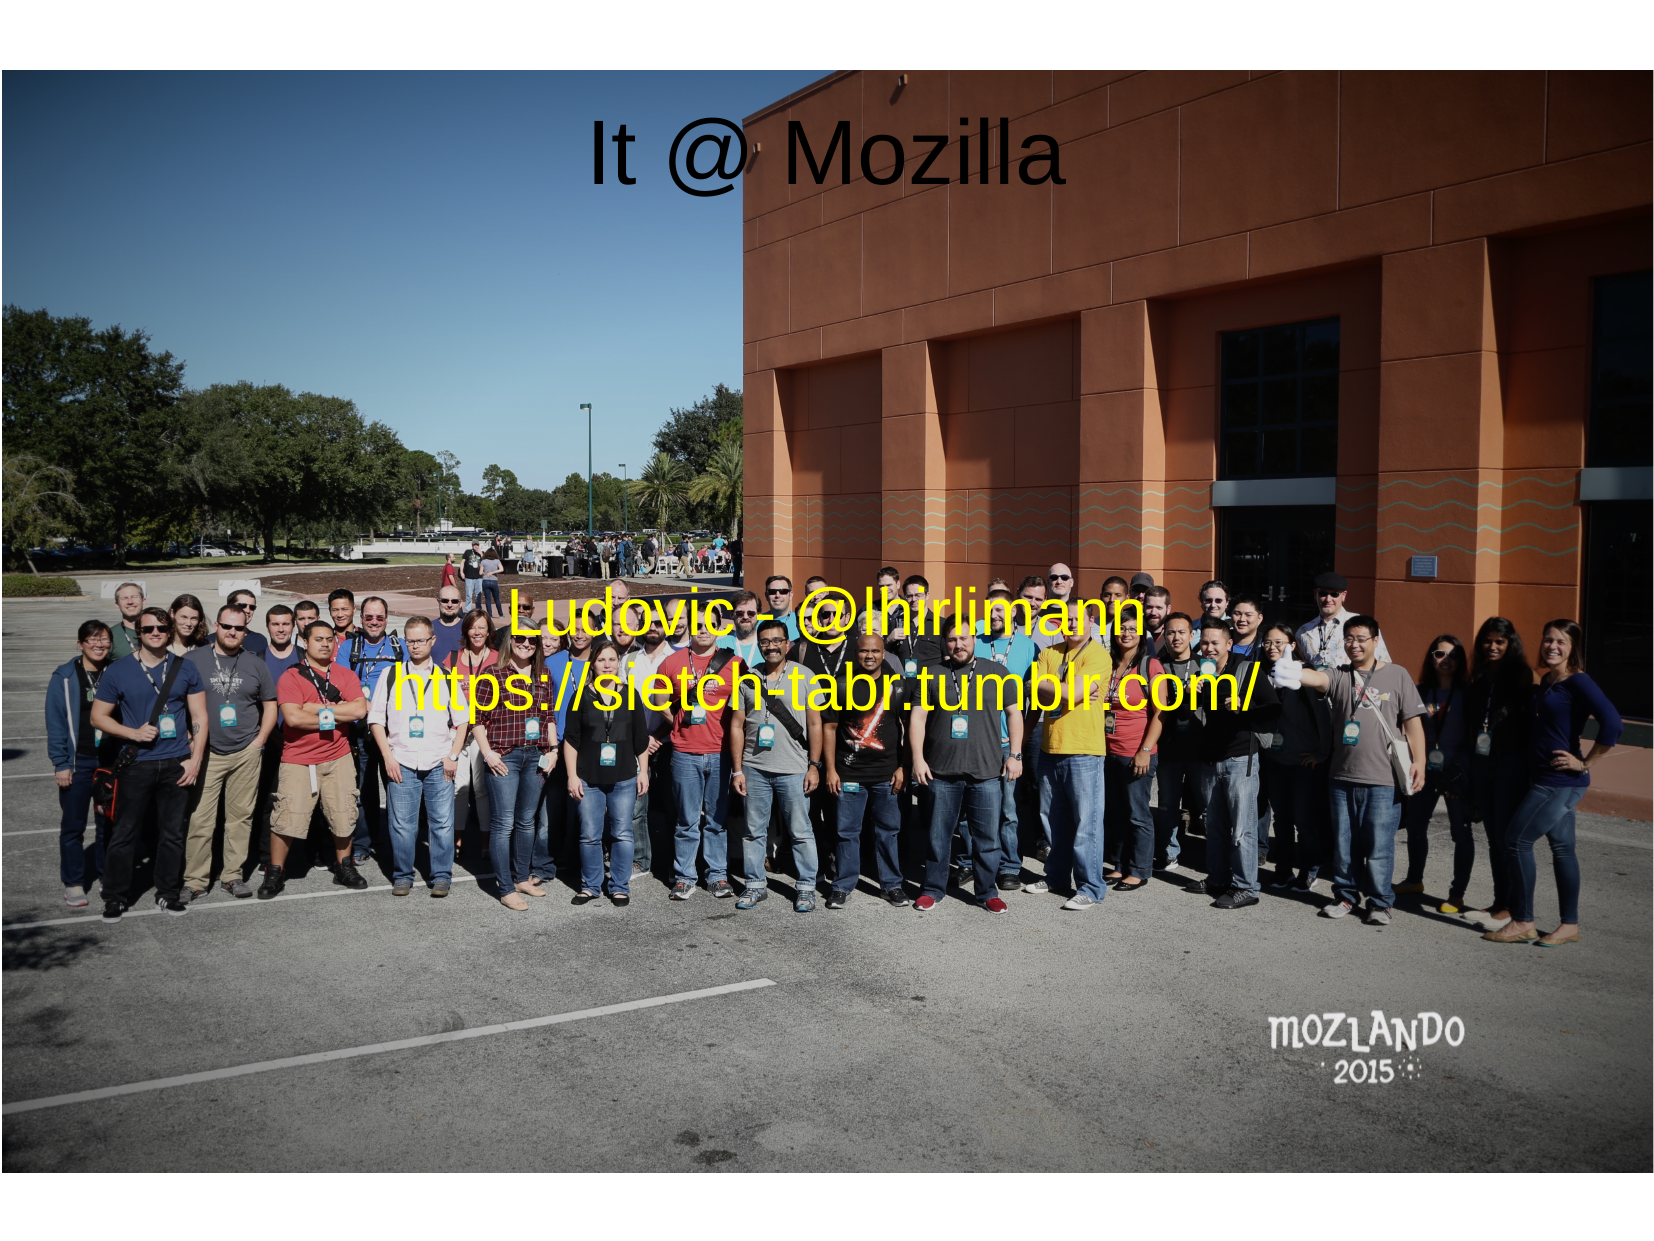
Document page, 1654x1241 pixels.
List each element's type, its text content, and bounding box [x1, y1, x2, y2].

subtitle Ludovic - @lhirlimann https://sietch-tabr.tumblr.com/ [82, 290, 1571, 1010]
title It @ Mozilla [82, 49, 1571, 257]
picture [2, 70, 1654, 1173]
